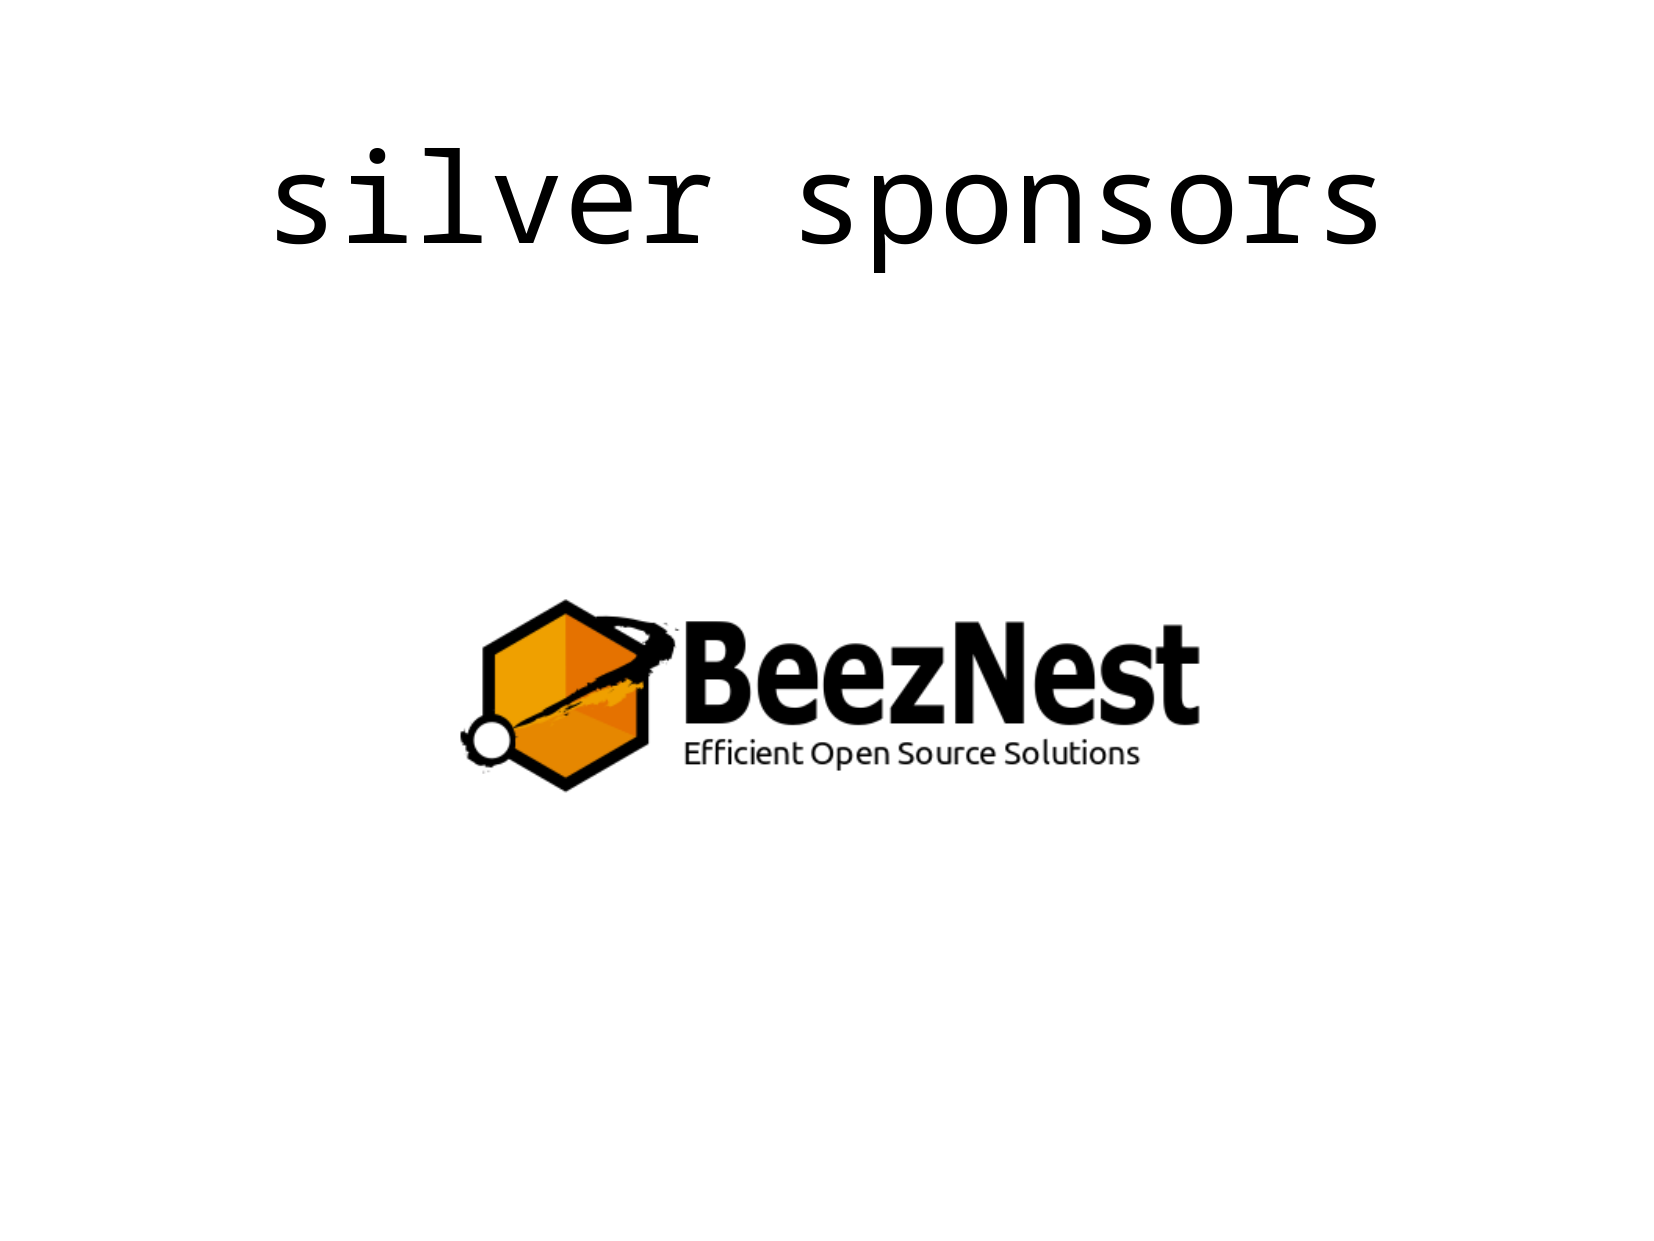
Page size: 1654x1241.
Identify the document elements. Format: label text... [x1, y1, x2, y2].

subtitle silver sponsors [82, 0, 1571, 556]
picture [417, 554, 1231, 829]
